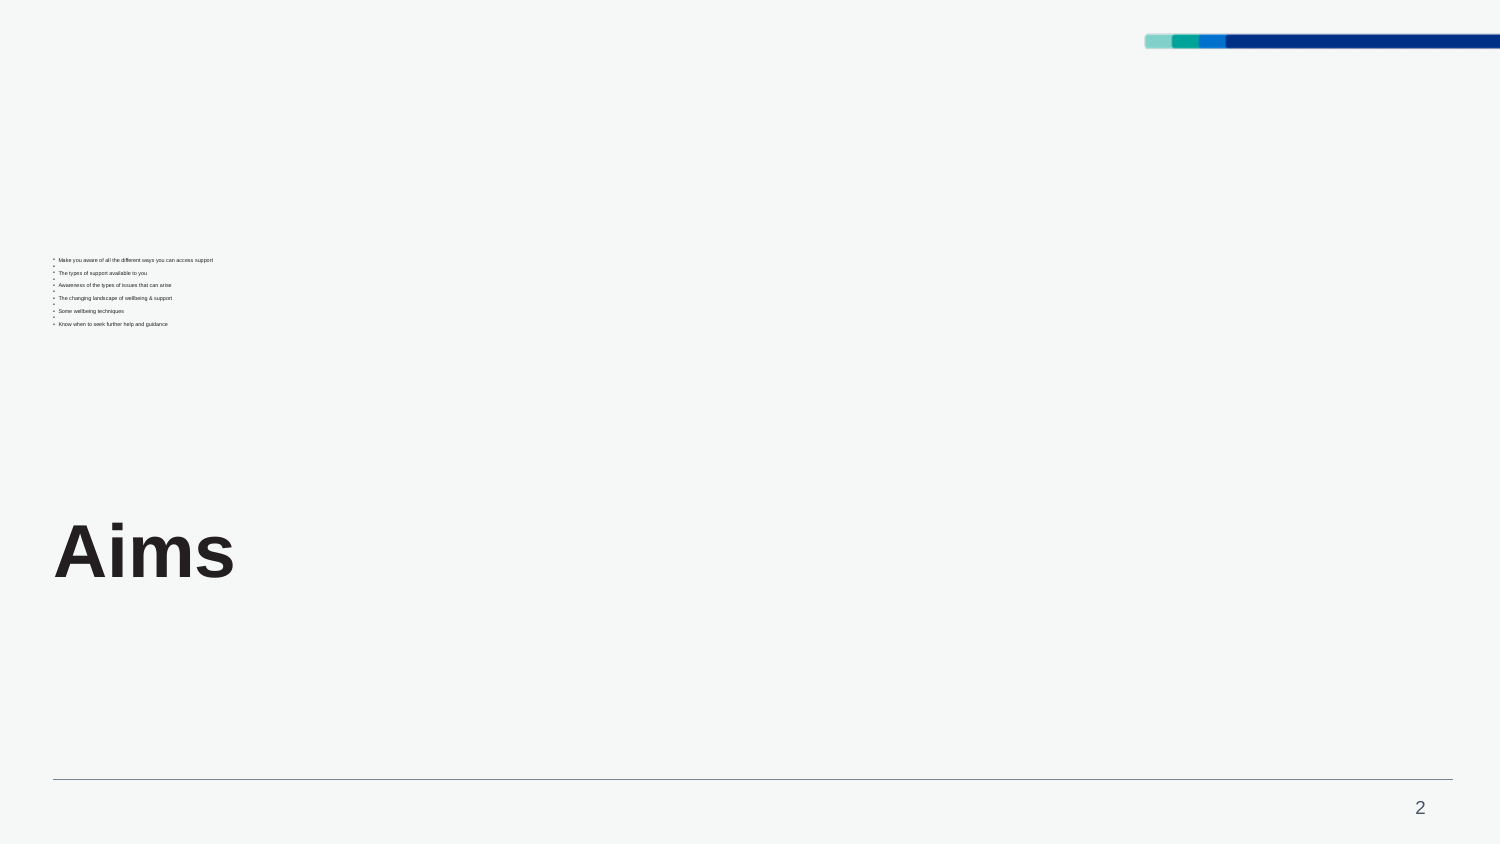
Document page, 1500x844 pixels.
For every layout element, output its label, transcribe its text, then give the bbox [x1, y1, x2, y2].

list Make you aware of all the different ways you can access support​ The types of support available to you​ Awareness of the types of issues that can arise​ The changing landscape of wellbeing & support​ Some wellbeing techniques​ Know when to seek further help and guidance [53, 167, 1418, 767]
title Aims [53, 35, 1457, 143]
